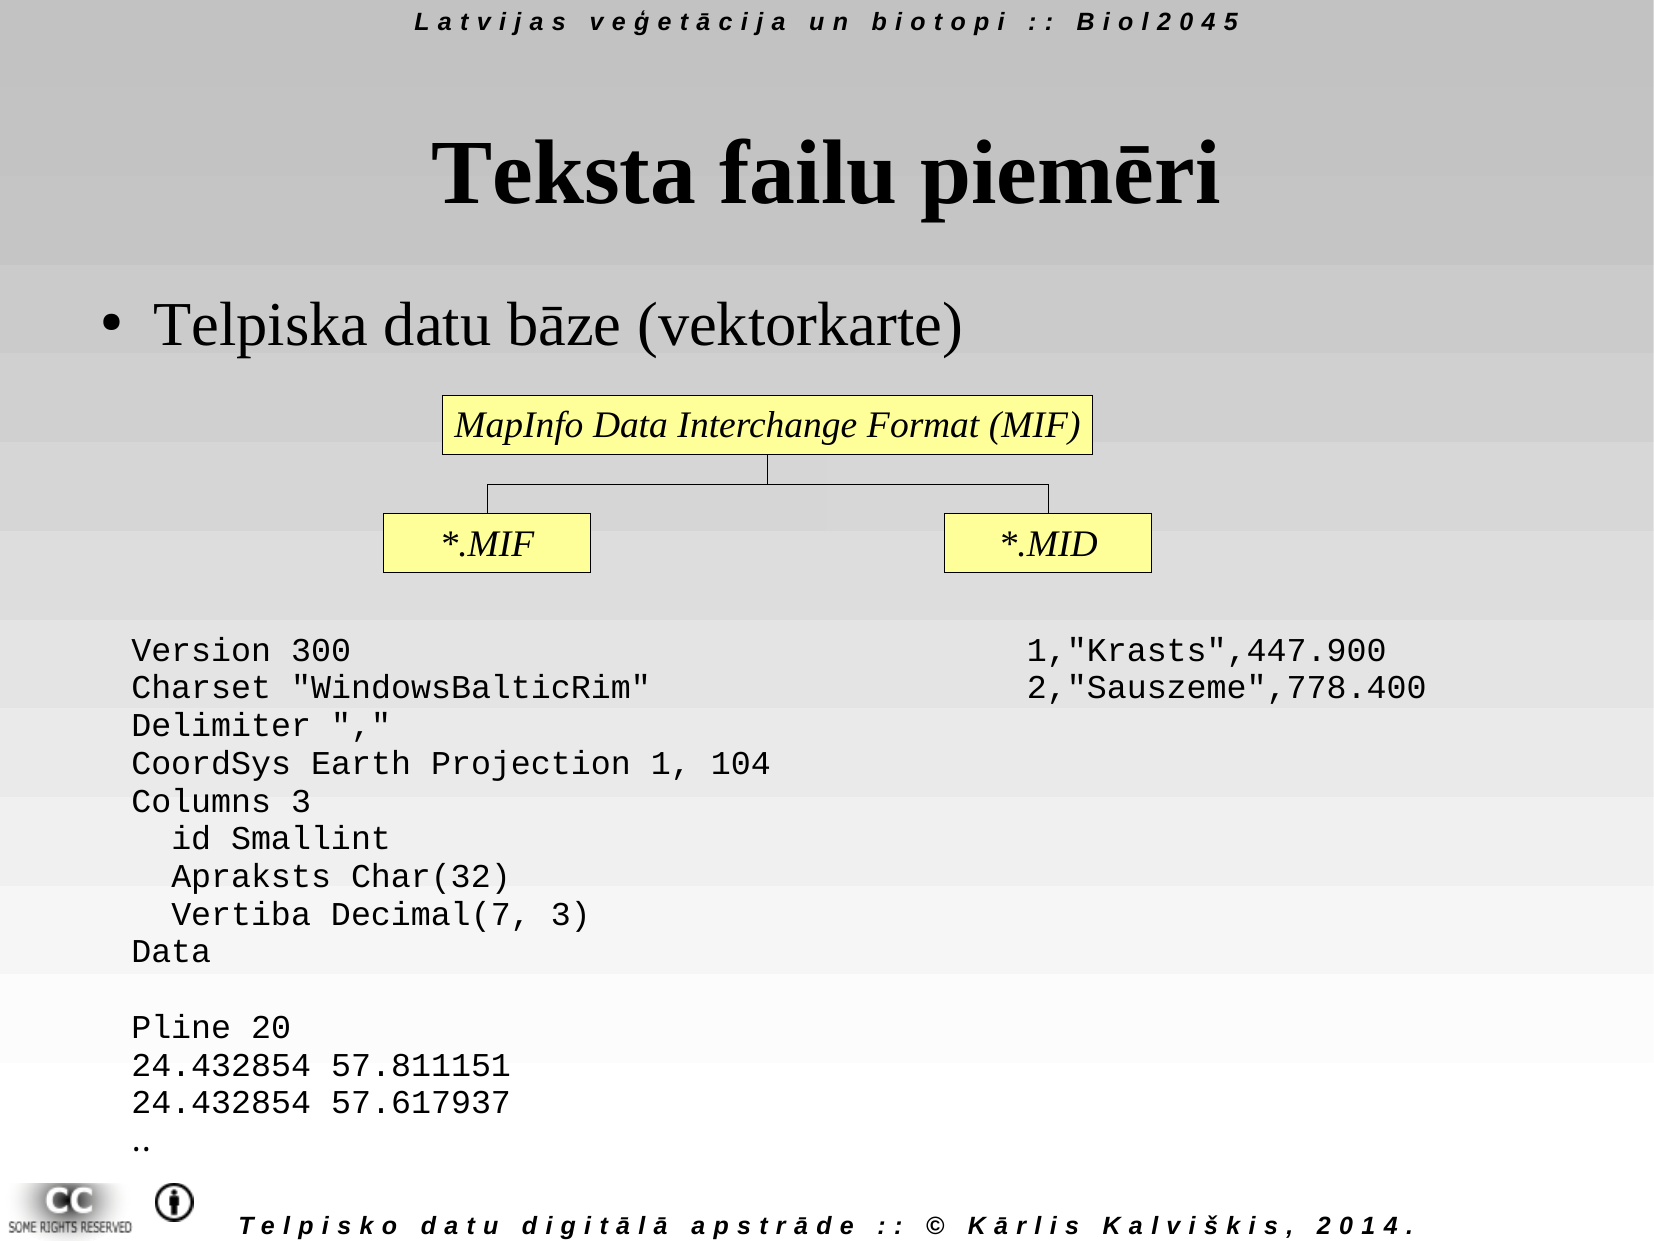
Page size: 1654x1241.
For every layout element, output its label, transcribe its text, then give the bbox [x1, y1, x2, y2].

text_box 1,"Krasts",447.900 2,"Sauszeme",778.400 [1011, 625, 1442, 769]
text_box *.MIF [383, 513, 591, 573]
list Telpiska datu bāze (vektorkarte) [82, 289, 1571, 1098]
picture [0, 0, 1654, 1241]
text_box Version 300 Charset "WindowsBalticRim" Delimiter "," CoordSys Earth Projection 1, 104 Columns 3 id Smallint Apraksts Char(32) Vertiba Decimal(7, 3) Data Pline 20 24.432854 57.811151 24.432854 57.617937 ‥ [116, 625, 787, 1241]
text_box MapInfo Data Interchange Format (MIF) [442, 395, 1093, 455]
title Teksta failu piemēri [29, 49, 1625, 296]
text_box *.MID [944, 513, 1152, 573]
